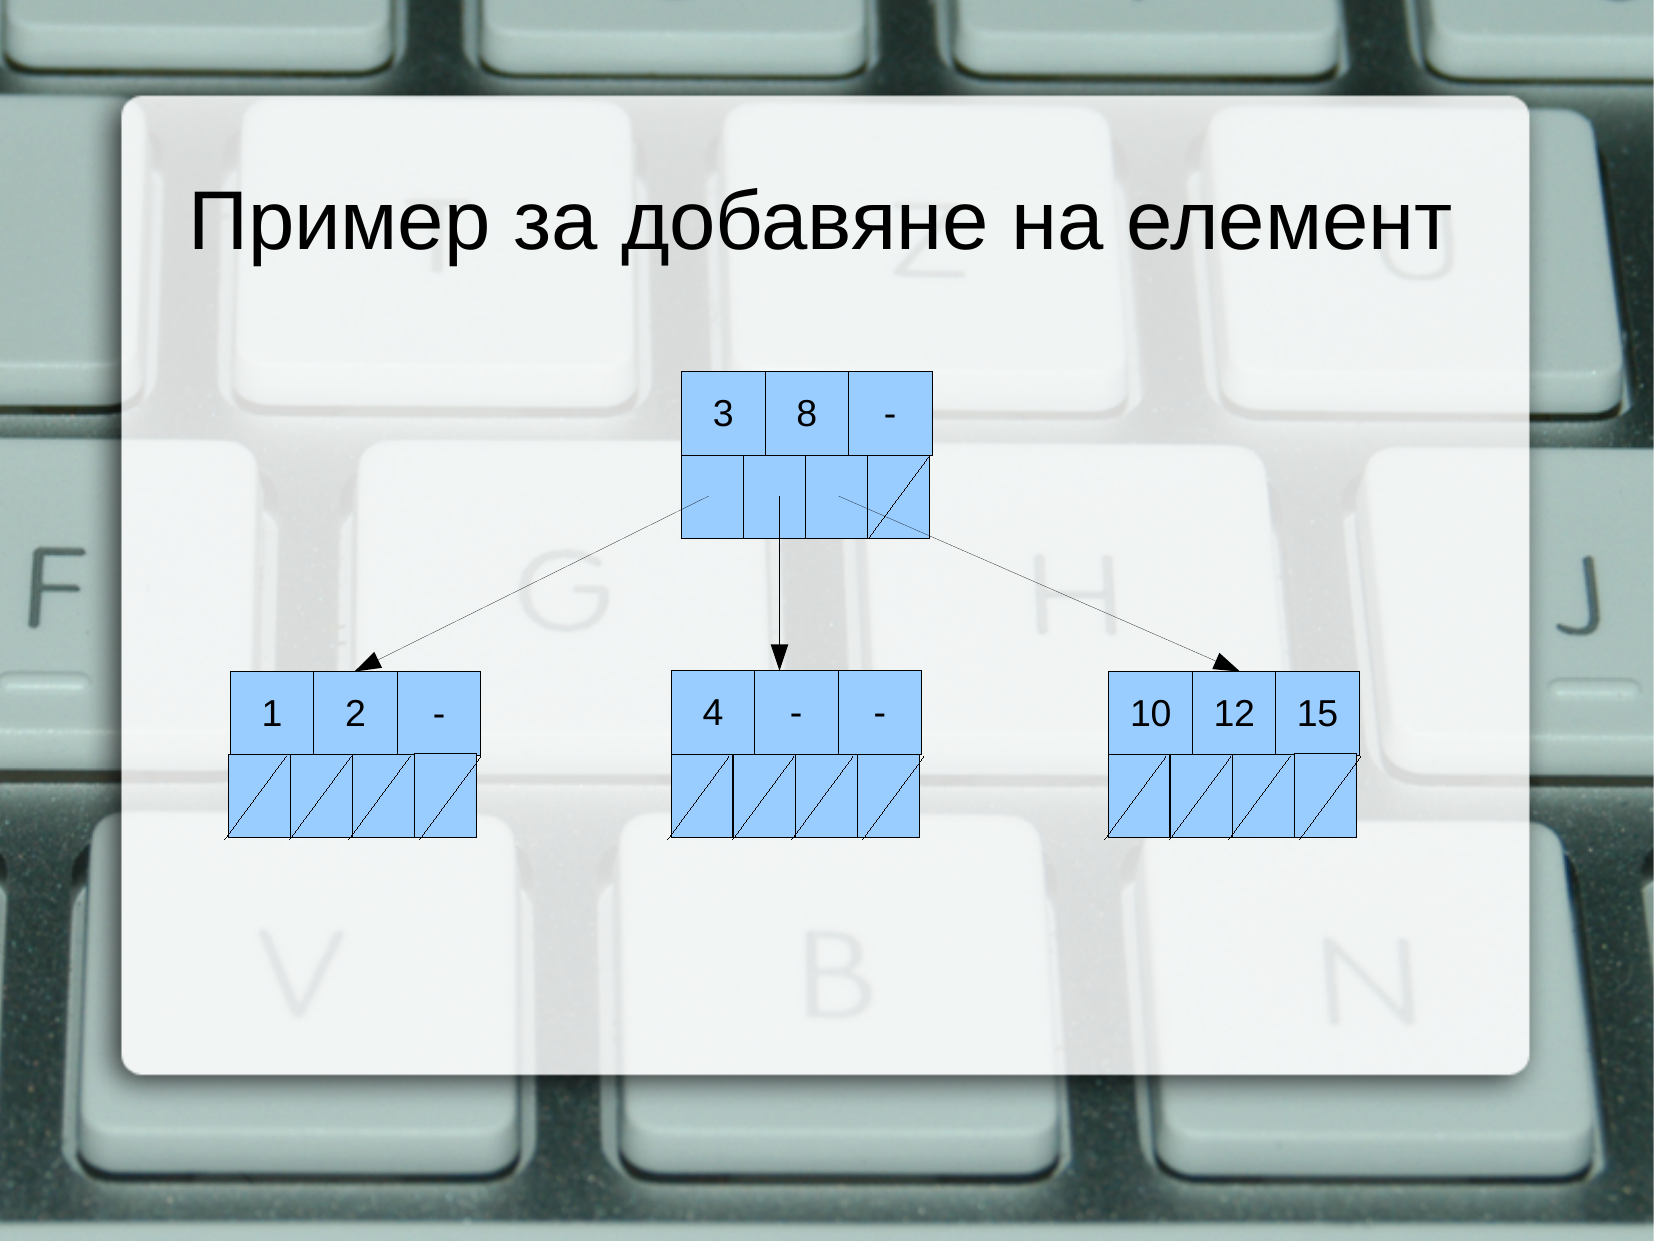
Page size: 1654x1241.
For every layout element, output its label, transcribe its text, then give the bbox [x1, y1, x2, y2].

text_box - [838, 670, 922, 755]
picture [0, 0, 1654, 1241]
text_box 12 [1192, 671, 1275, 754]
text_box 4 [671, 670, 754, 755]
text_box 2 [313, 671, 397, 754]
text_box 15 [1275, 671, 1360, 756]
text_box [681, 455, 930, 539]
text_box - [397, 671, 481, 756]
text_box 10 [1108, 671, 1192, 754]
text_box [671, 754, 920, 838]
text_box 3 [681, 371, 765, 456]
title Пример за добавяне на елемент [135, 117, 1506, 325]
text_box - [754, 670, 838, 754]
text_box [1108, 753, 1357, 838]
text_box [228, 753, 477, 838]
text_box 1 [230, 671, 313, 754]
text_box 8 [765, 371, 848, 455]
text_box - [848, 371, 933, 456]
